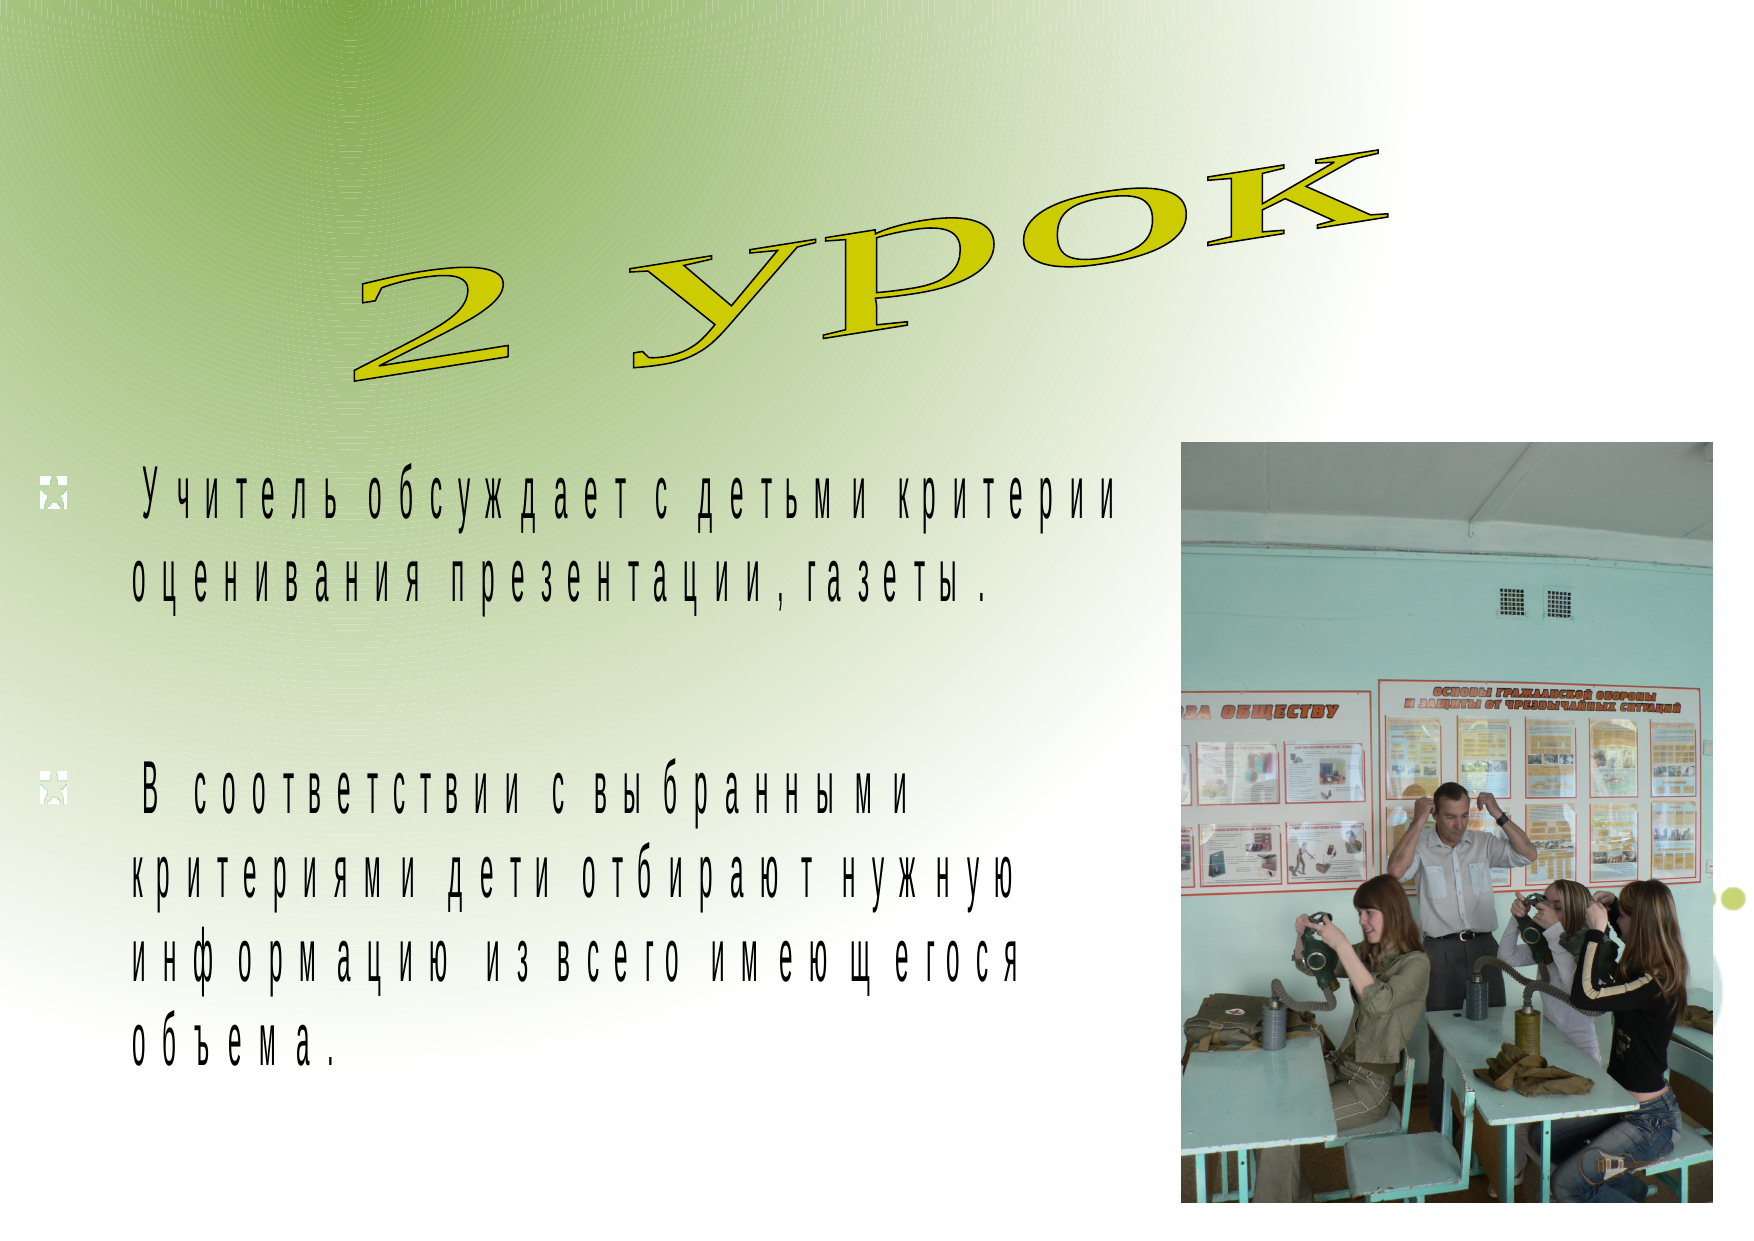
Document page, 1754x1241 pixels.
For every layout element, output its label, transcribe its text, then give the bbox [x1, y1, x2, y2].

text_box 2 урок [1023, 188, 1187, 267]
text_box 2 урок [823, 217, 995, 339]
picture [29, 442, 1152, 1092]
picture [1181, 442, 1754, 1211]
text_box 2 урок [1207, 149, 1388, 246]
text_box 2 урок [629, 239, 816, 368]
text_box 2 урок [354, 267, 509, 382]
